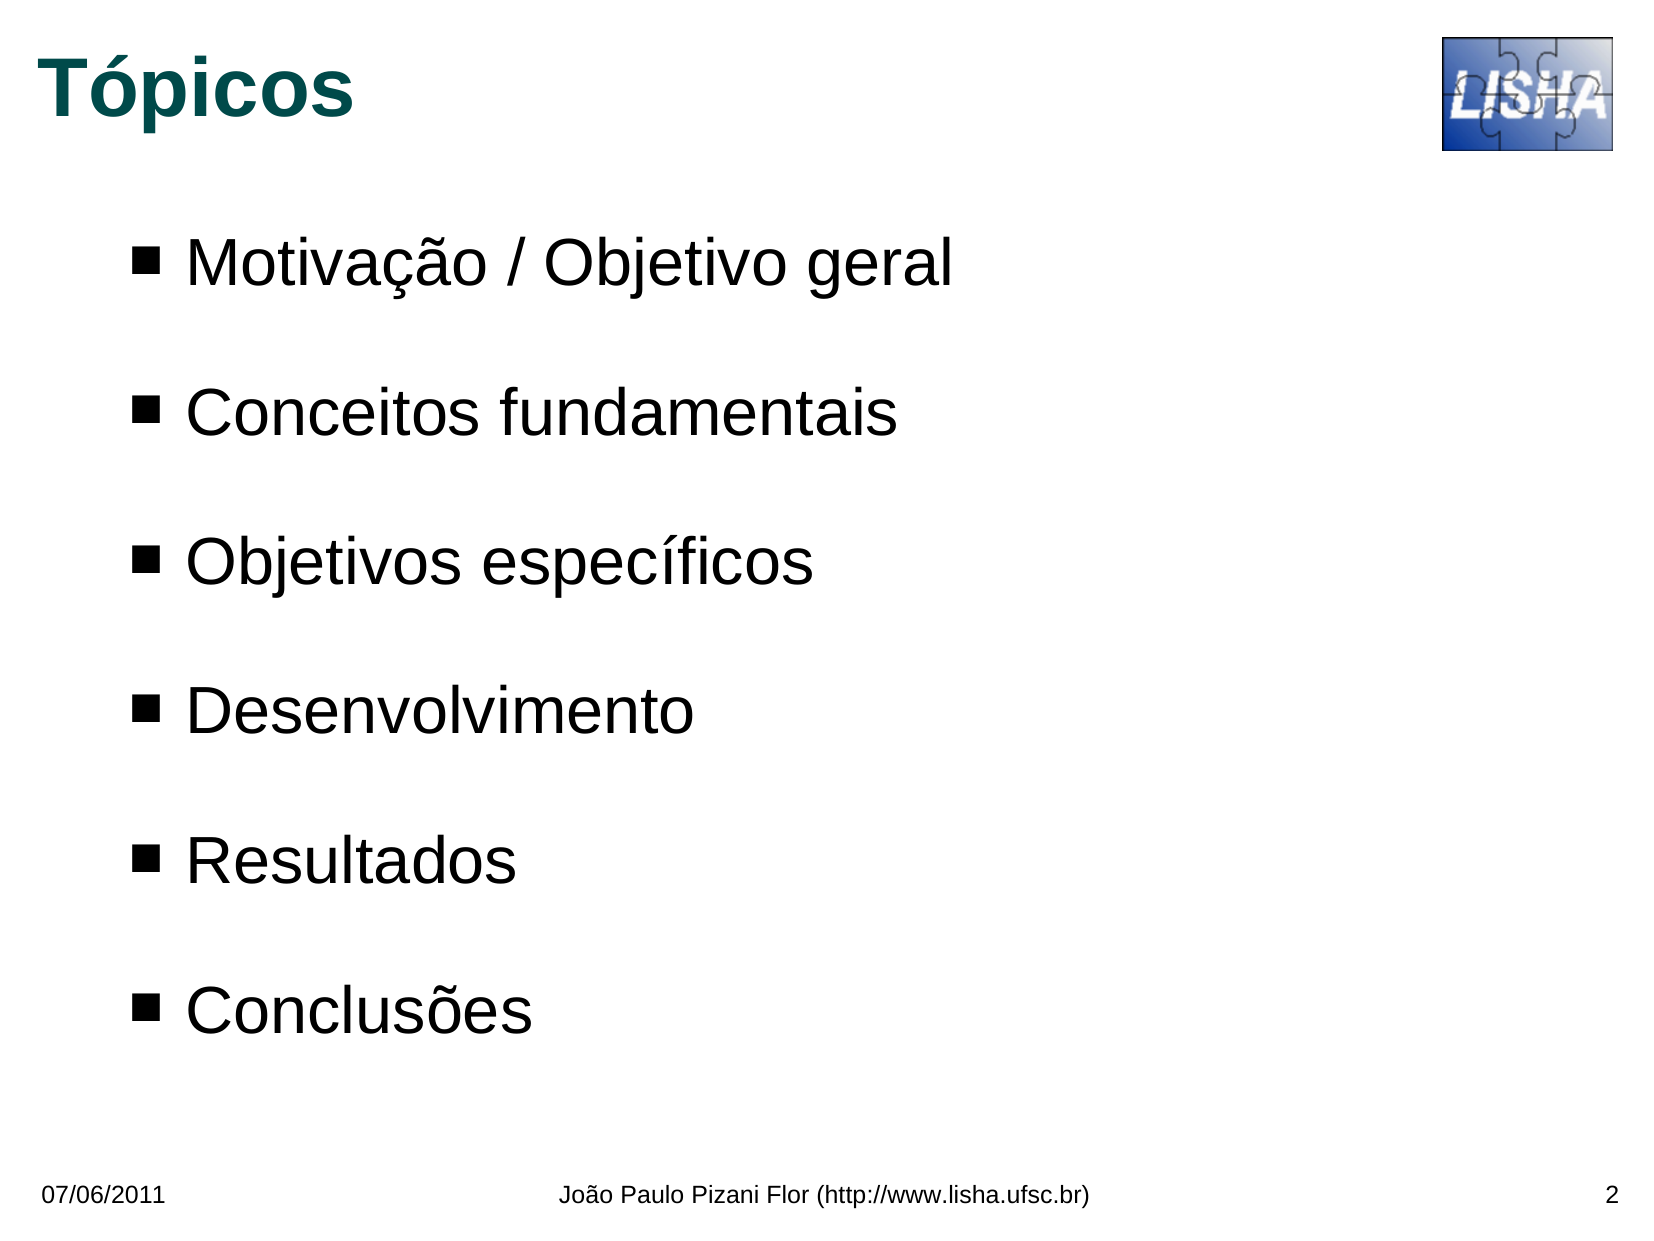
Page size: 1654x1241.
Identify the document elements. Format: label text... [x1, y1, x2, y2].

list Motivação / Objetivo geral Conceitos fundamentais Objetivos específicos Desenvolvimento Resultados Conclusões [37, 225, 1613, 1163]
title Tópicos [37, 37, 1426, 151]
picture [1442, 37, 1613, 151]
